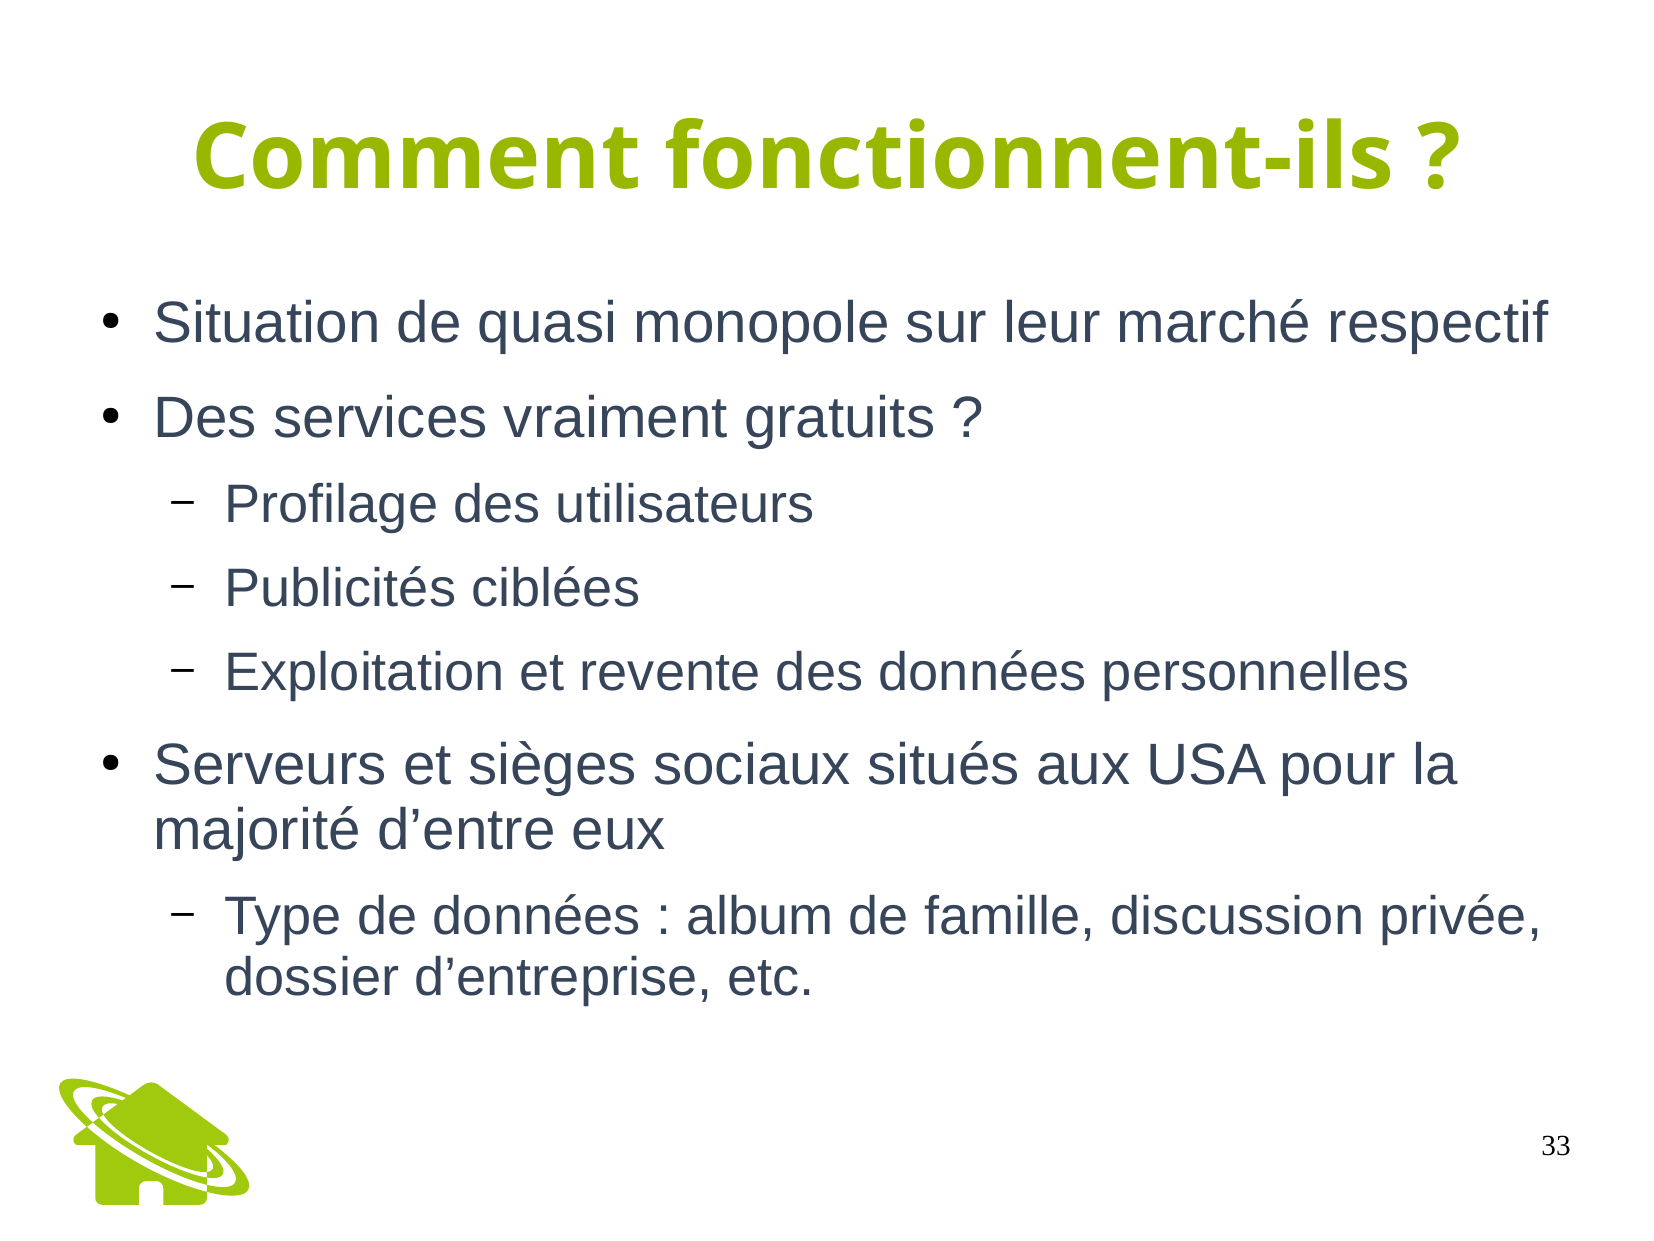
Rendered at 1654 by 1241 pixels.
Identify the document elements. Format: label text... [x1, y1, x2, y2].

title Comment fonctionnent-ils ? [82, 49, 1571, 257]
list Situation de quasi monopole sur leur marché respectif Des services vraiment gratuits ? Profilage des utilisateurs Publicités ciblées Exploitation et revente des données personnelles Serveurs et sièges sociaux situés aux USA pour la majorité d’entre eux Type de données : album de famille, discussion privée, dossier d’entreprise, etc. [82, 290, 1571, 1010]
